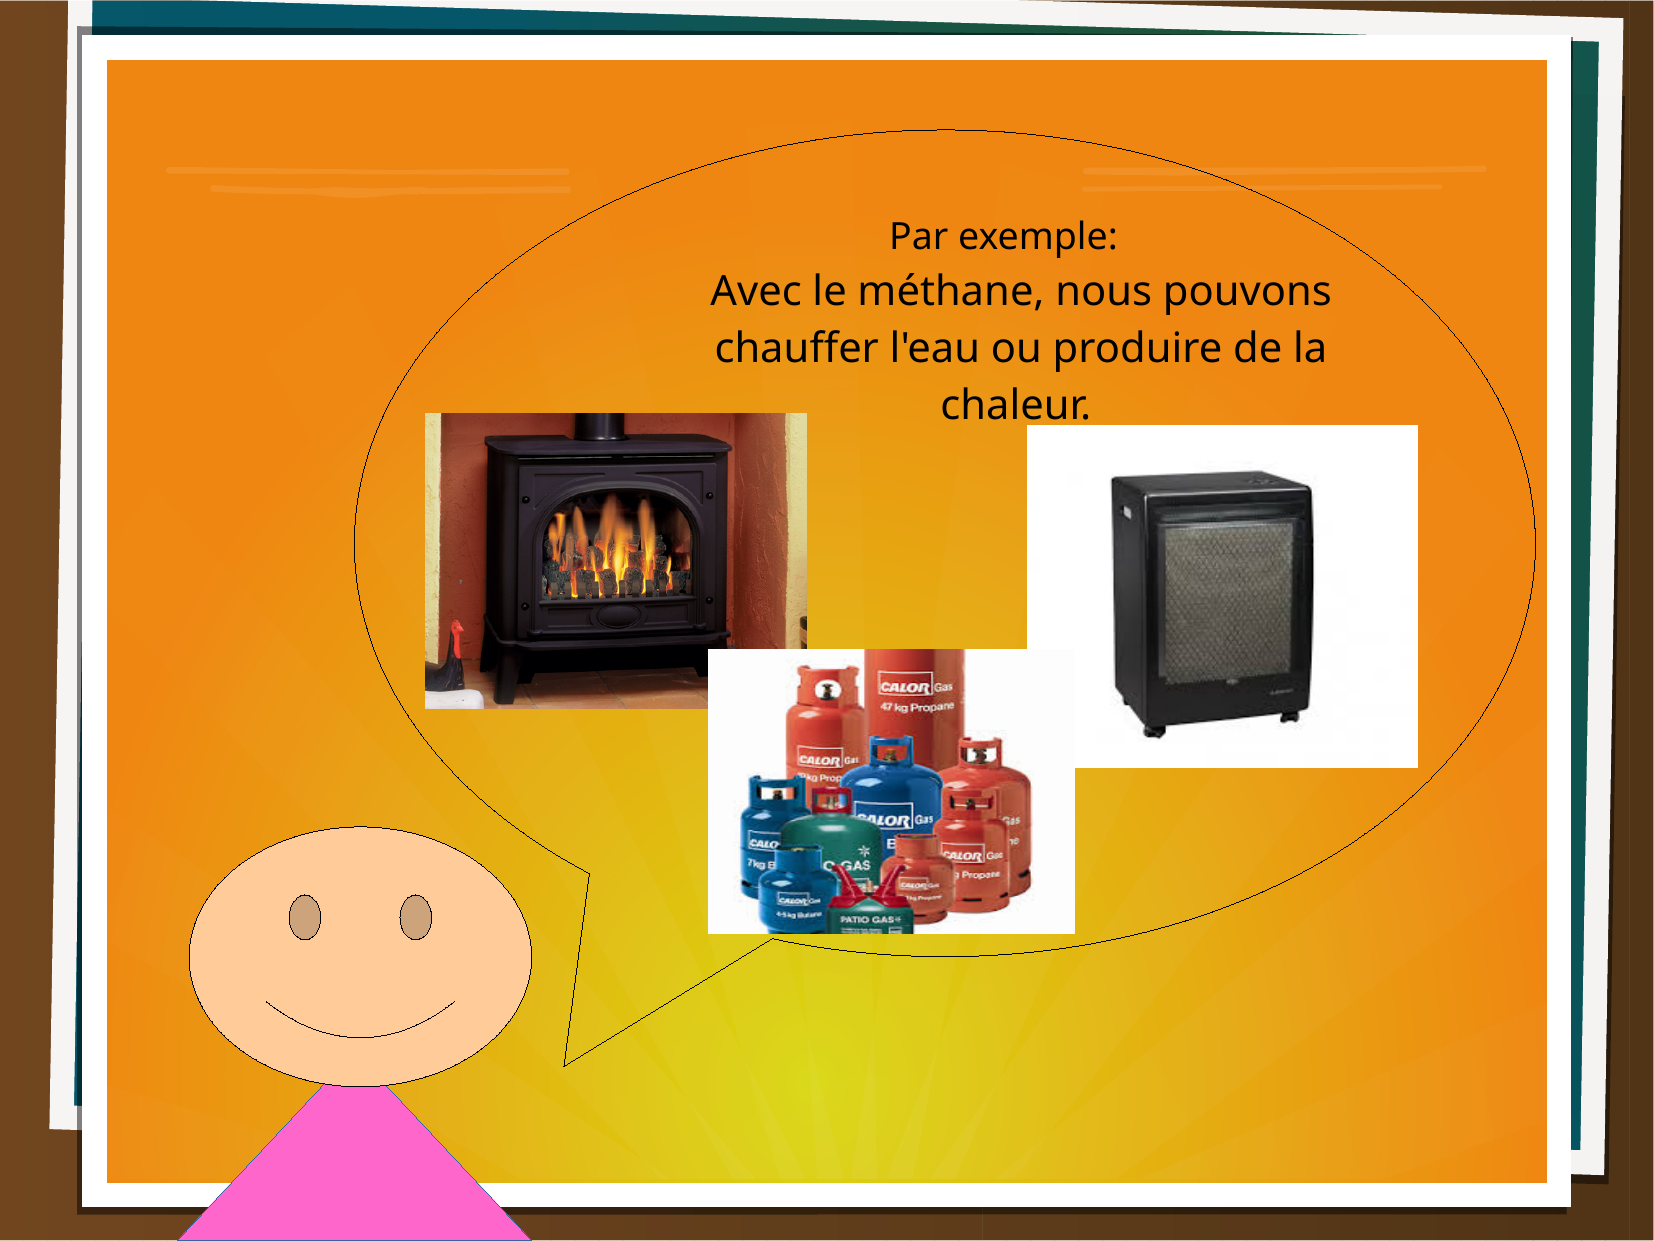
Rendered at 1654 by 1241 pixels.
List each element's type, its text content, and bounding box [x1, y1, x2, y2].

text_box Par exemple: Avec le méthane, nous pouvons chauffer l'eau ou produire de la chaleur. [643, 202, 1364, 435]
text_box [177, 826, 532, 1241]
picture [425, 413, 1418, 934]
